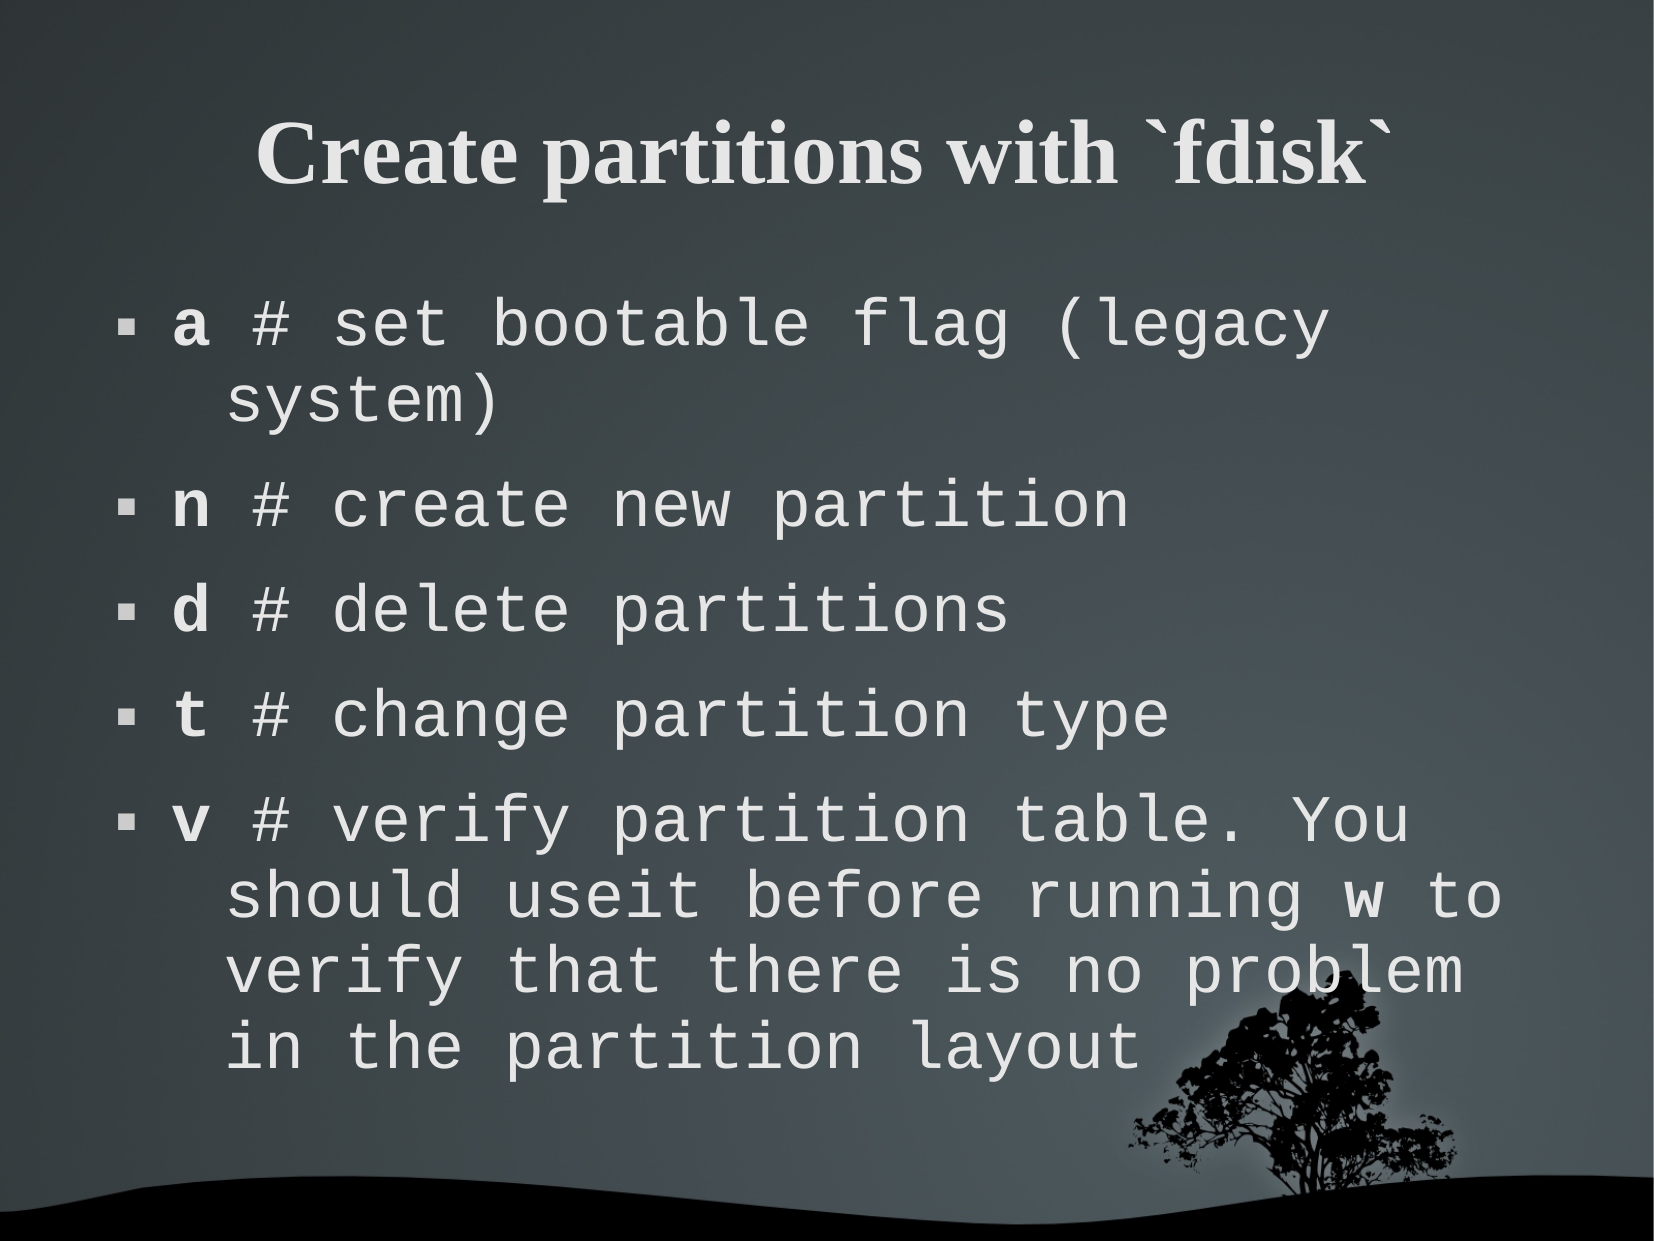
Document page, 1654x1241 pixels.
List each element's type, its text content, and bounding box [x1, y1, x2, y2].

list a # set bootable flag (legacy system) n # create new partition d # delete partitions t # change partition type v # verify partition table. You should useit before running w to verify that there is no problem in the partition layout [82, 290, 1571, 1204]
picture [0, 0, 1654, 1241]
title Create partitions with `fdisk` [82, 49, 1571, 257]
